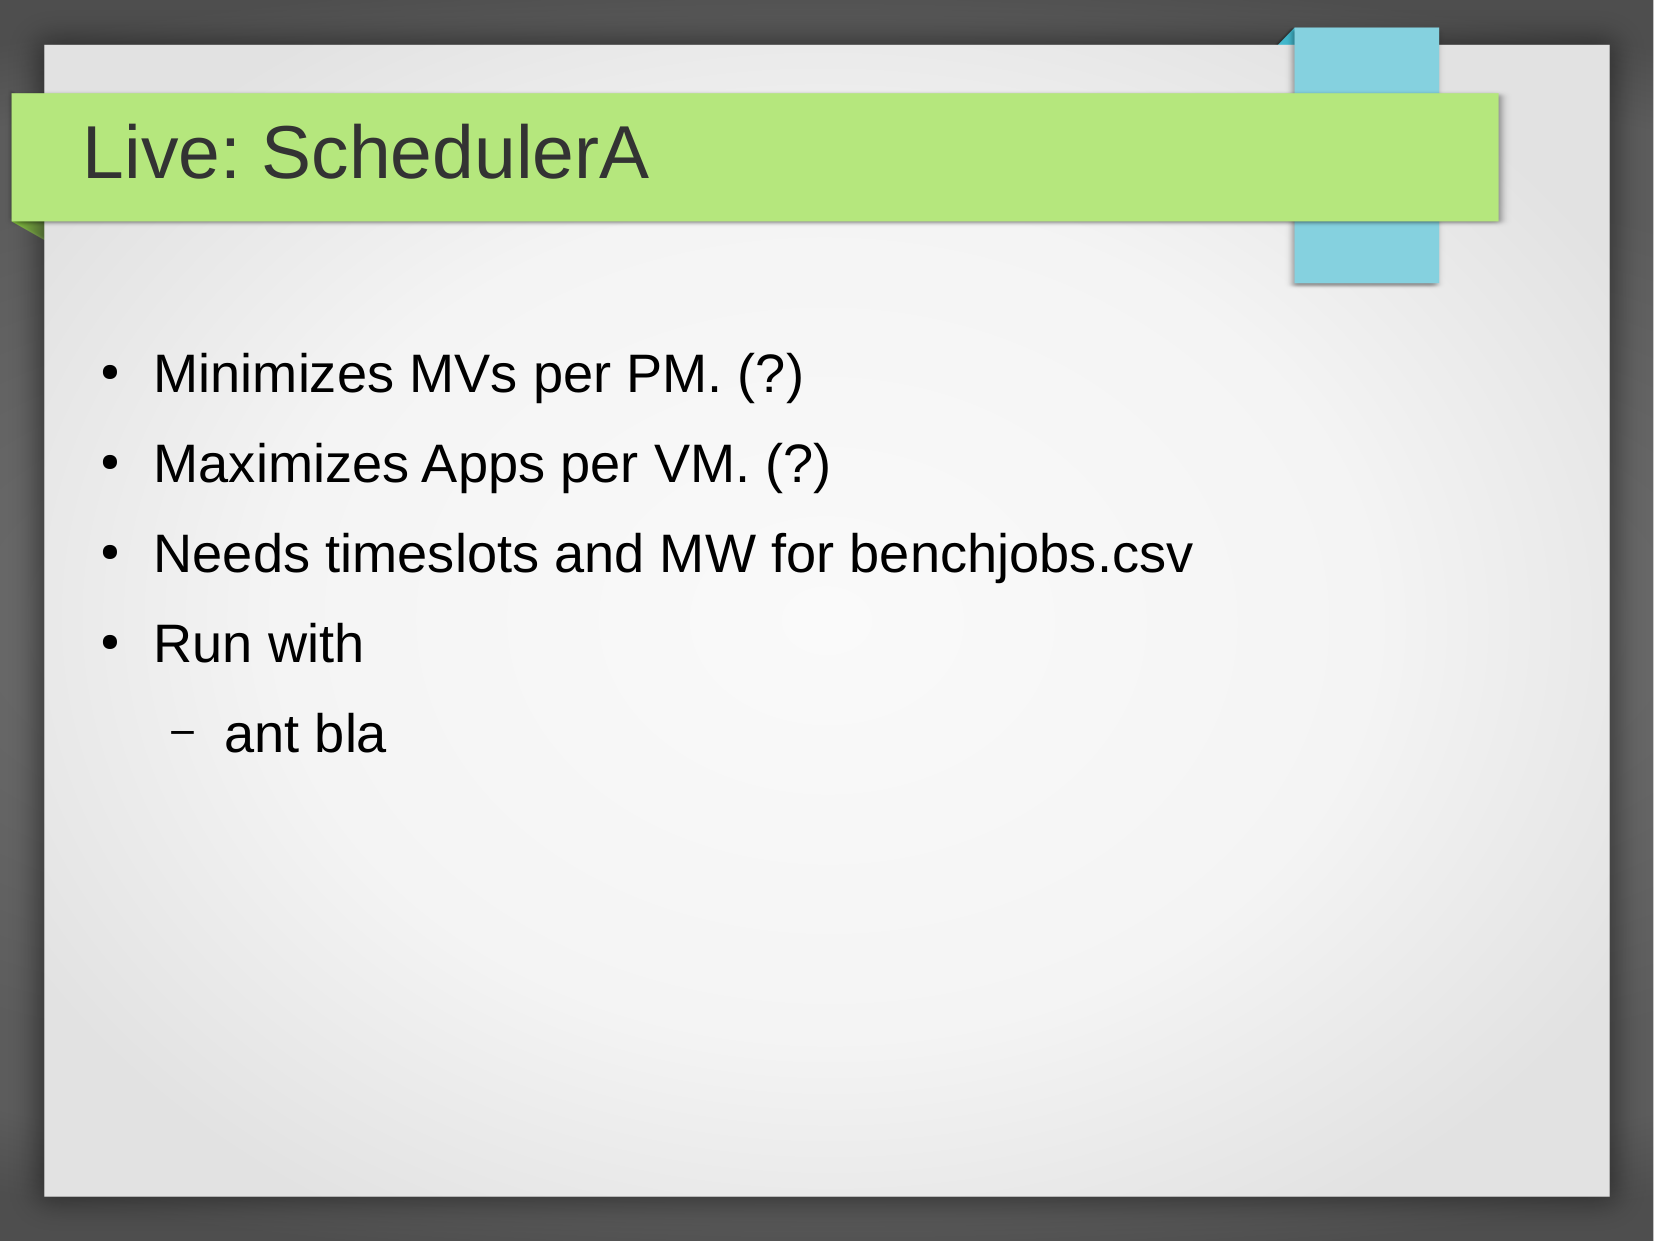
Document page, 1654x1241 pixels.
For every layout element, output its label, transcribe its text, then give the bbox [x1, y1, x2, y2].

picture [0, 0, 1654, 1241]
list Minimizes MVs per PM. (?) Maximizes Apps per VM. (?) Needs timeslots and MW for benchjobs.csv Run with ant bla [82, 343, 1538, 1063]
title Live: SchedulerA [82, 49, 1571, 257]
